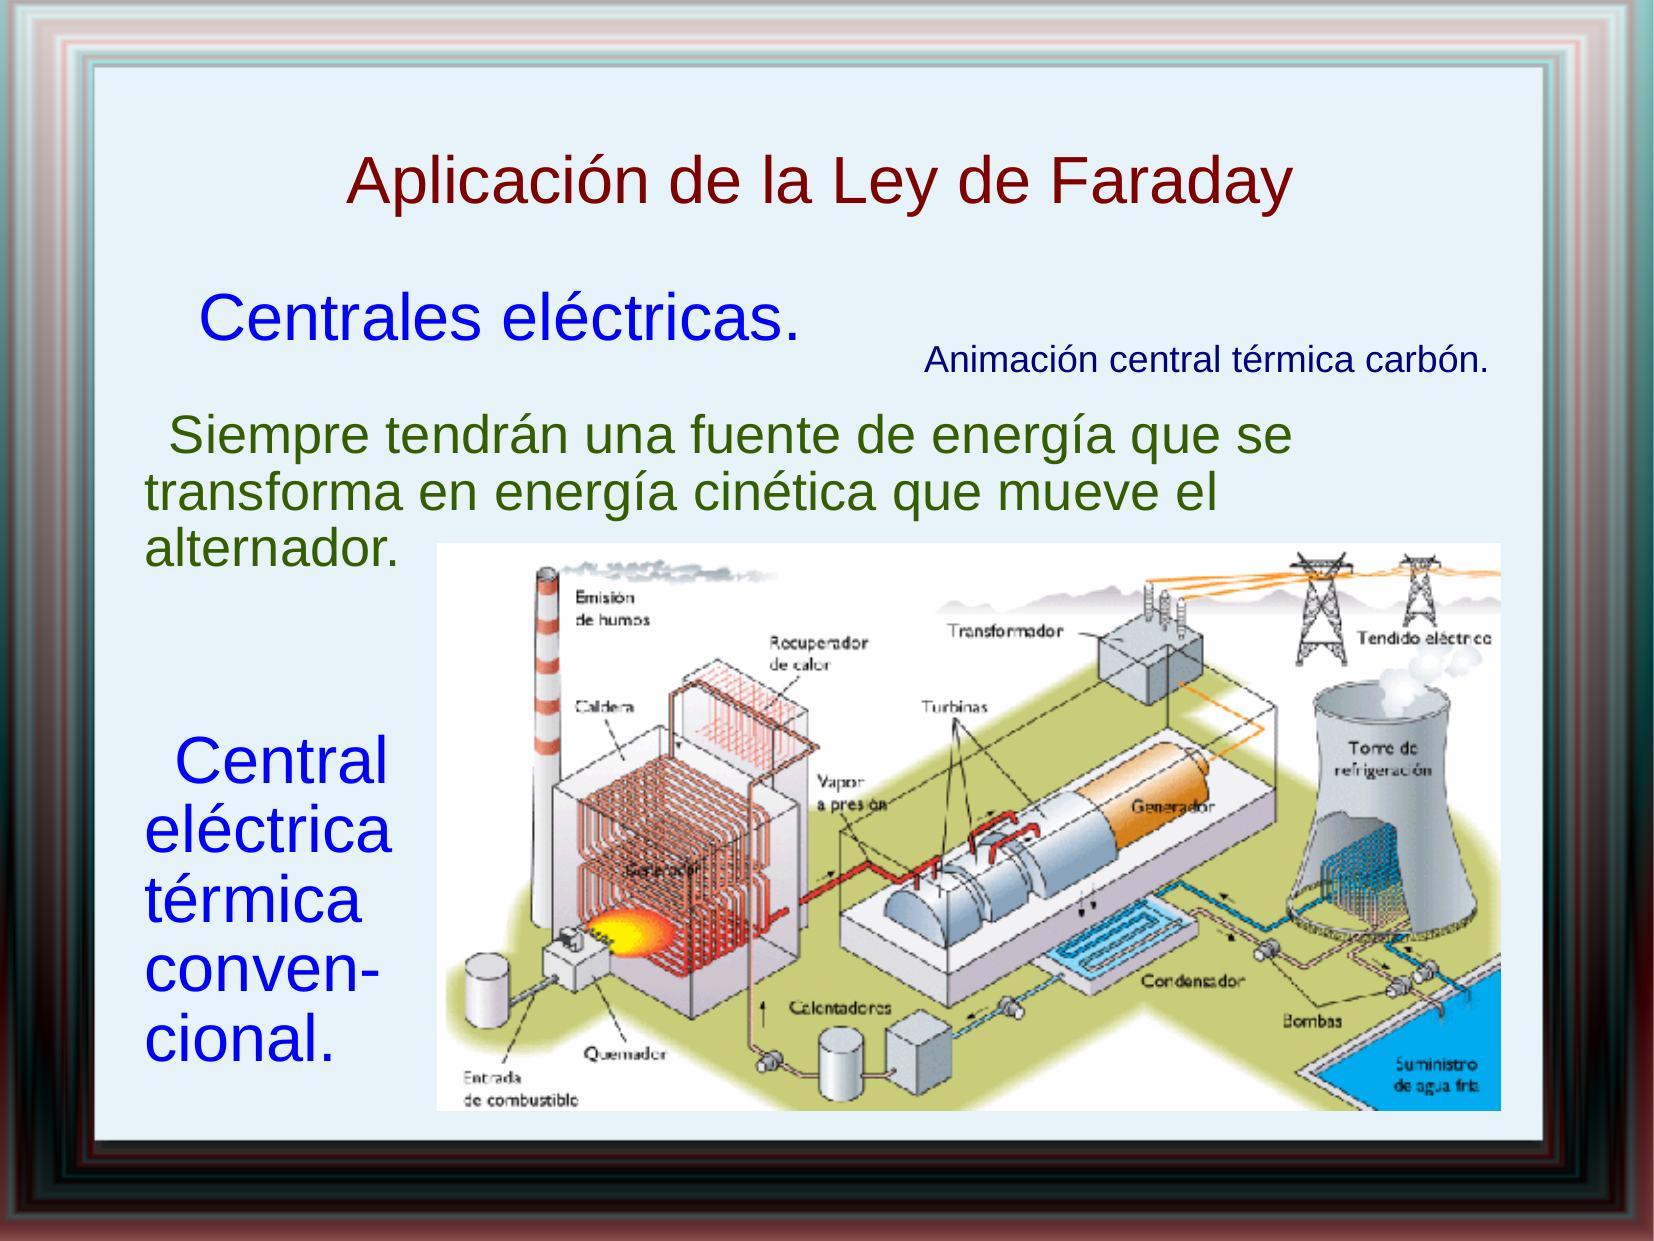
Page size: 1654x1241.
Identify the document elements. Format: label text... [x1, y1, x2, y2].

text_box Centrales eléctricas. [153, 277, 1288, 368]
text_box Animación central térmica carbón. [909, 330, 1524, 402]
picture [0, 0, 1654, 1241]
text_box Central eléctrica térmica conven-cional. [129, 720, 449, 1089]
text_box Aplicación de la Ley de Faraday [271, 141, 1371, 217]
text_box Siempre tendrán una fuente de energía que se transforma en energía cinética que mueve el alternador. [129, 401, 1453, 590]
